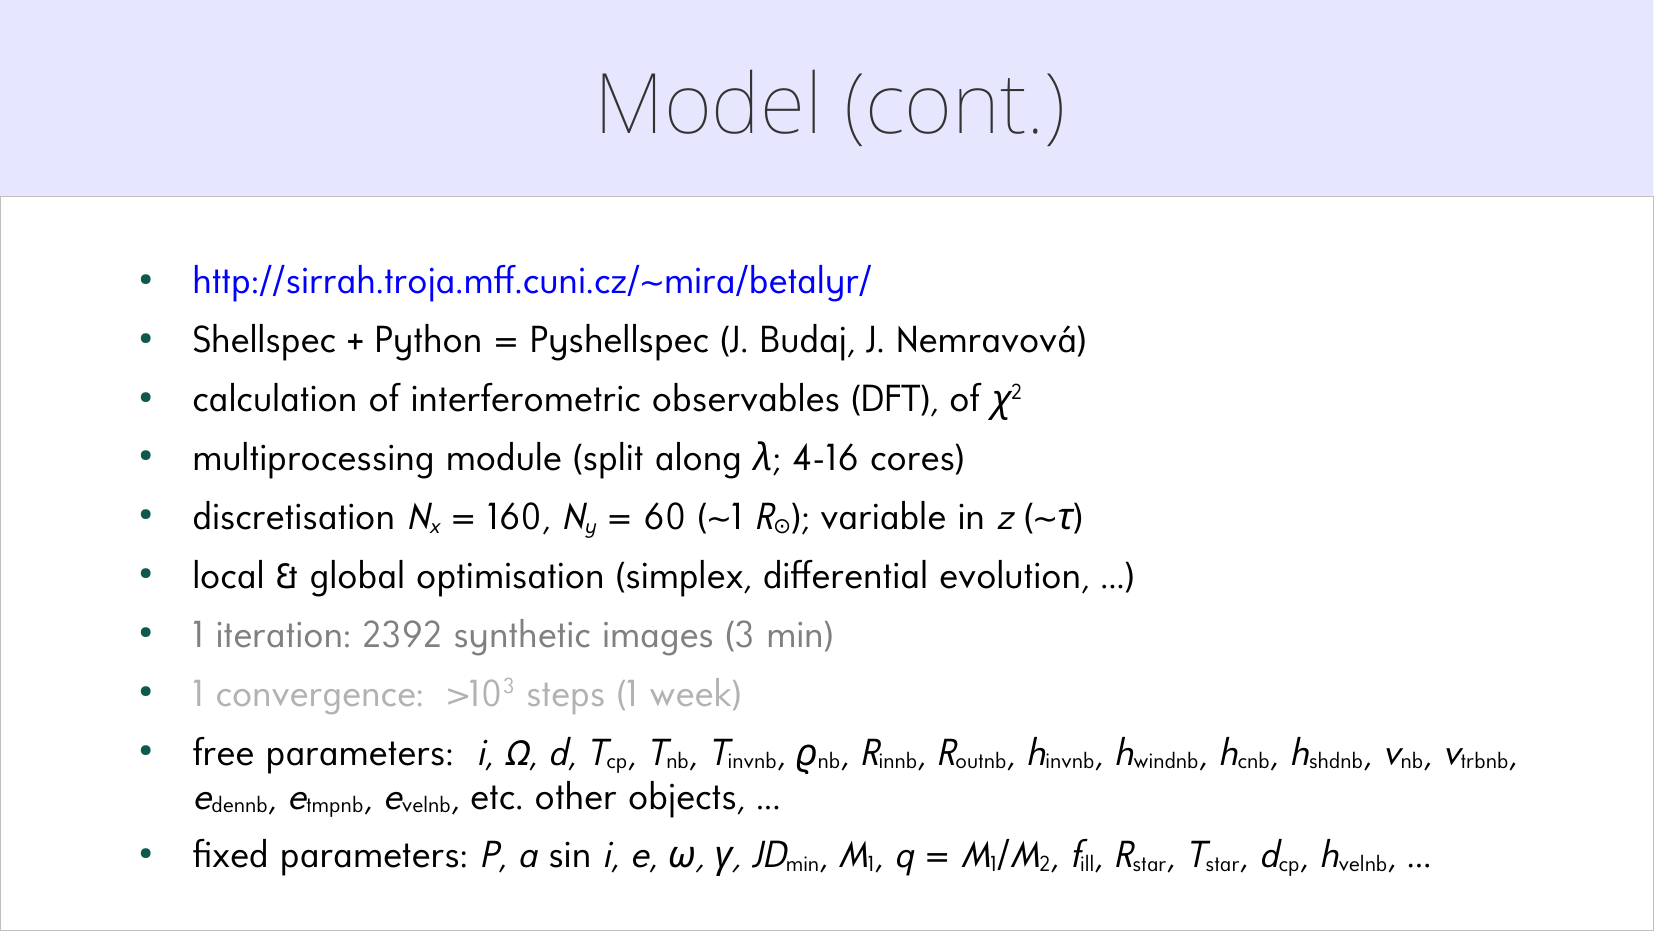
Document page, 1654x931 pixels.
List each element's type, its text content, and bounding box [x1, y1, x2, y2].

list http://sirrah.troja.mff.cuni.cz/~mira/betalyr/ Shellspec + Python = Pyshellspec (J. Budaj, J. Nemravová) calculation of interferometric observables (DFT), of χ2 multiprocessing module (split along λ; 4-16 cores) discretisation Nx = 160, Ny = 60 (~1 R⊙); variable in z (~τ) local & global optimisation (simplex, differential evolution, ...) 1 iteration: 2392 synthetic images (3 min) 1 convergence: >103 steps (1 week) free parameters: i, Ω, d, Tcp, Tnb, Tinvnb, ϱnb, Rinnb, Routnb, hinvnb, hwindnb, hcnb, hshdnb, vnb, vtrbnb, edennb, etmpnb, evelnb, etc. other objects, ... fixed parameters: P, a sin i, e, ω, γ, JDmin, M1, q = M1/M2, fill, Rstar, Tstar, dcp, hvelnb, ... [121, 258, 1613, 931]
title Model (cont.) [124, 23, 1537, 179]
